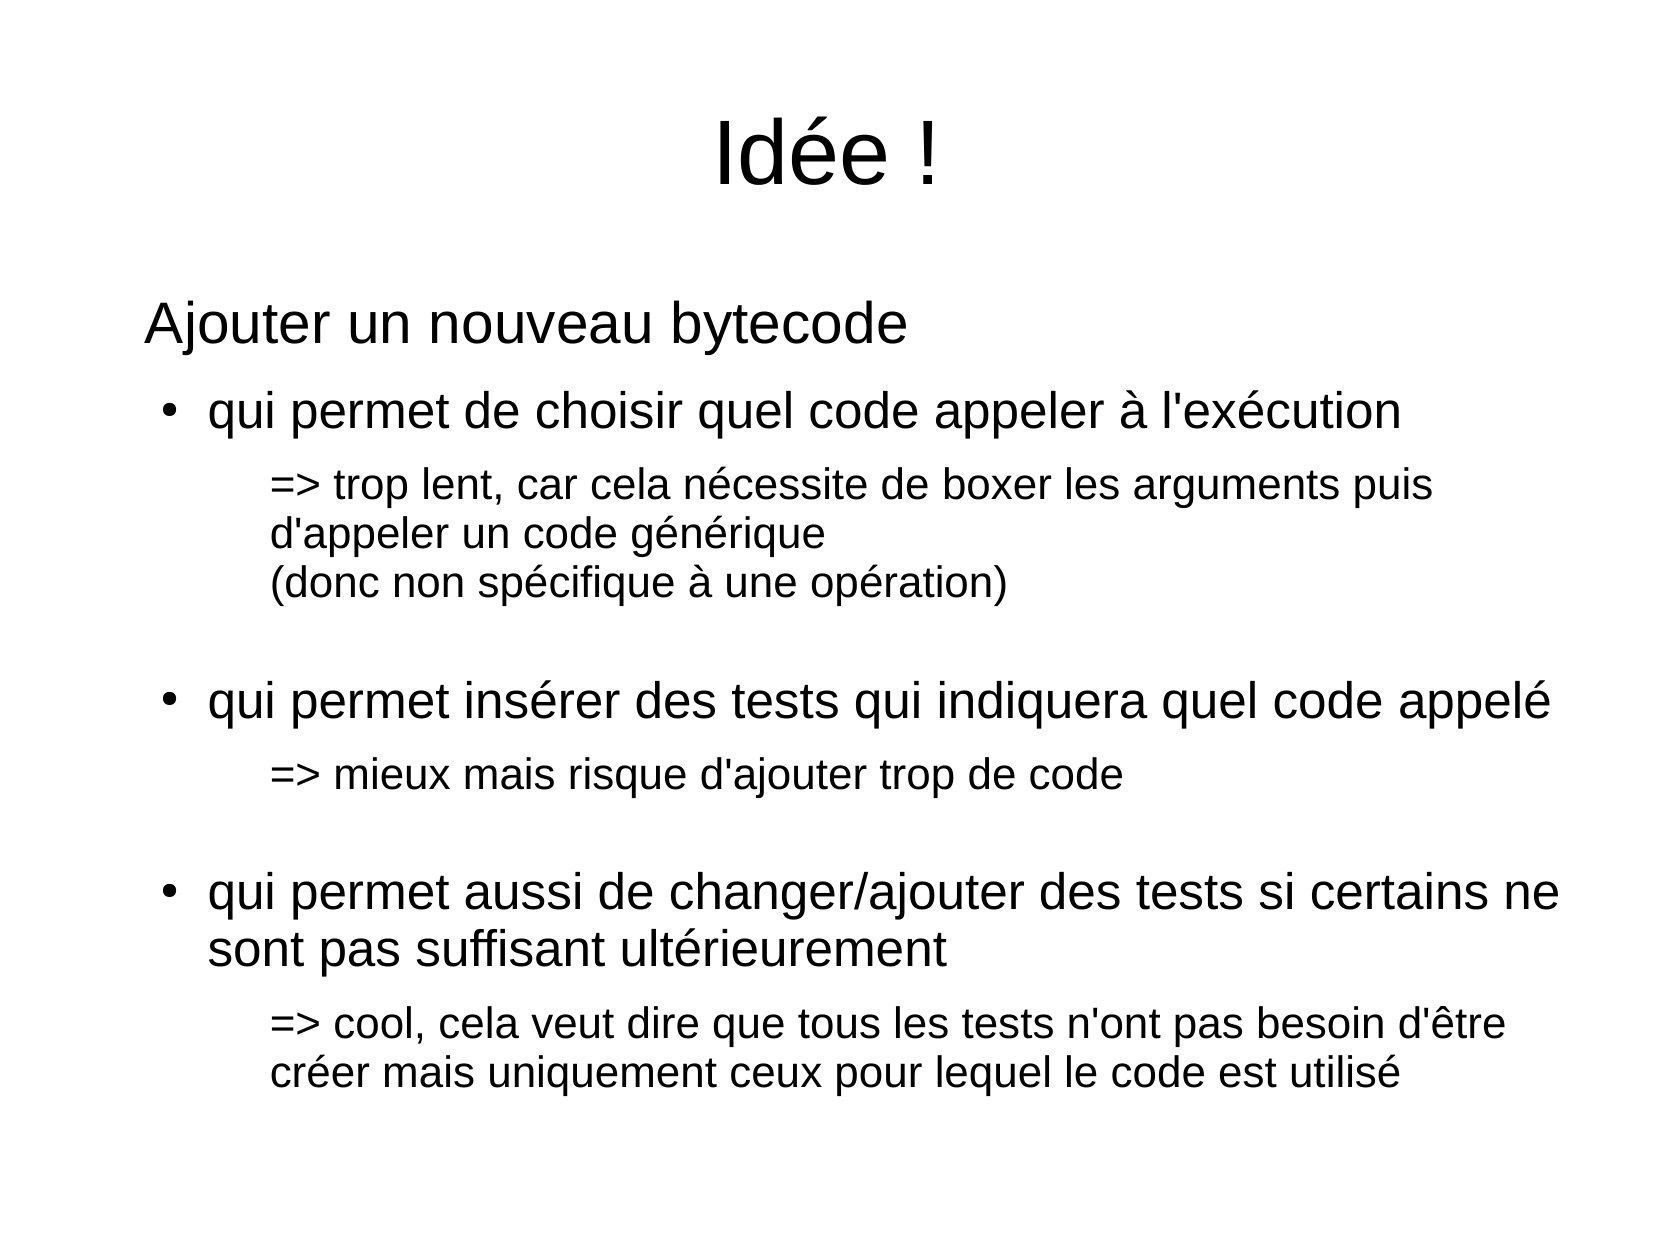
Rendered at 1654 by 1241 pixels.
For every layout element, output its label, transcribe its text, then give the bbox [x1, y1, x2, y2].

title Idée ! [82, 49, 1571, 257]
list Ajouter un nouveau bytecode qui permet de choisir quel code appeler à l'exécution => trop lent, car cela nécessite de boxer les arguments puis d'appeler un code générique (donc non spécifique à une opération) qui permet insérer des tests qui indiquera quel code appelé => mieux mais risque d'ajouter trop de code qui permet aussi de changer/ajouter des tests si certains ne sont pas suffisant ultérieurement => cool, cela veut dire que tous les tests n'ont pas besoin d'être créer mais uniquement ceux pour lequel le code est utilisé [82, 290, 1571, 1109]
